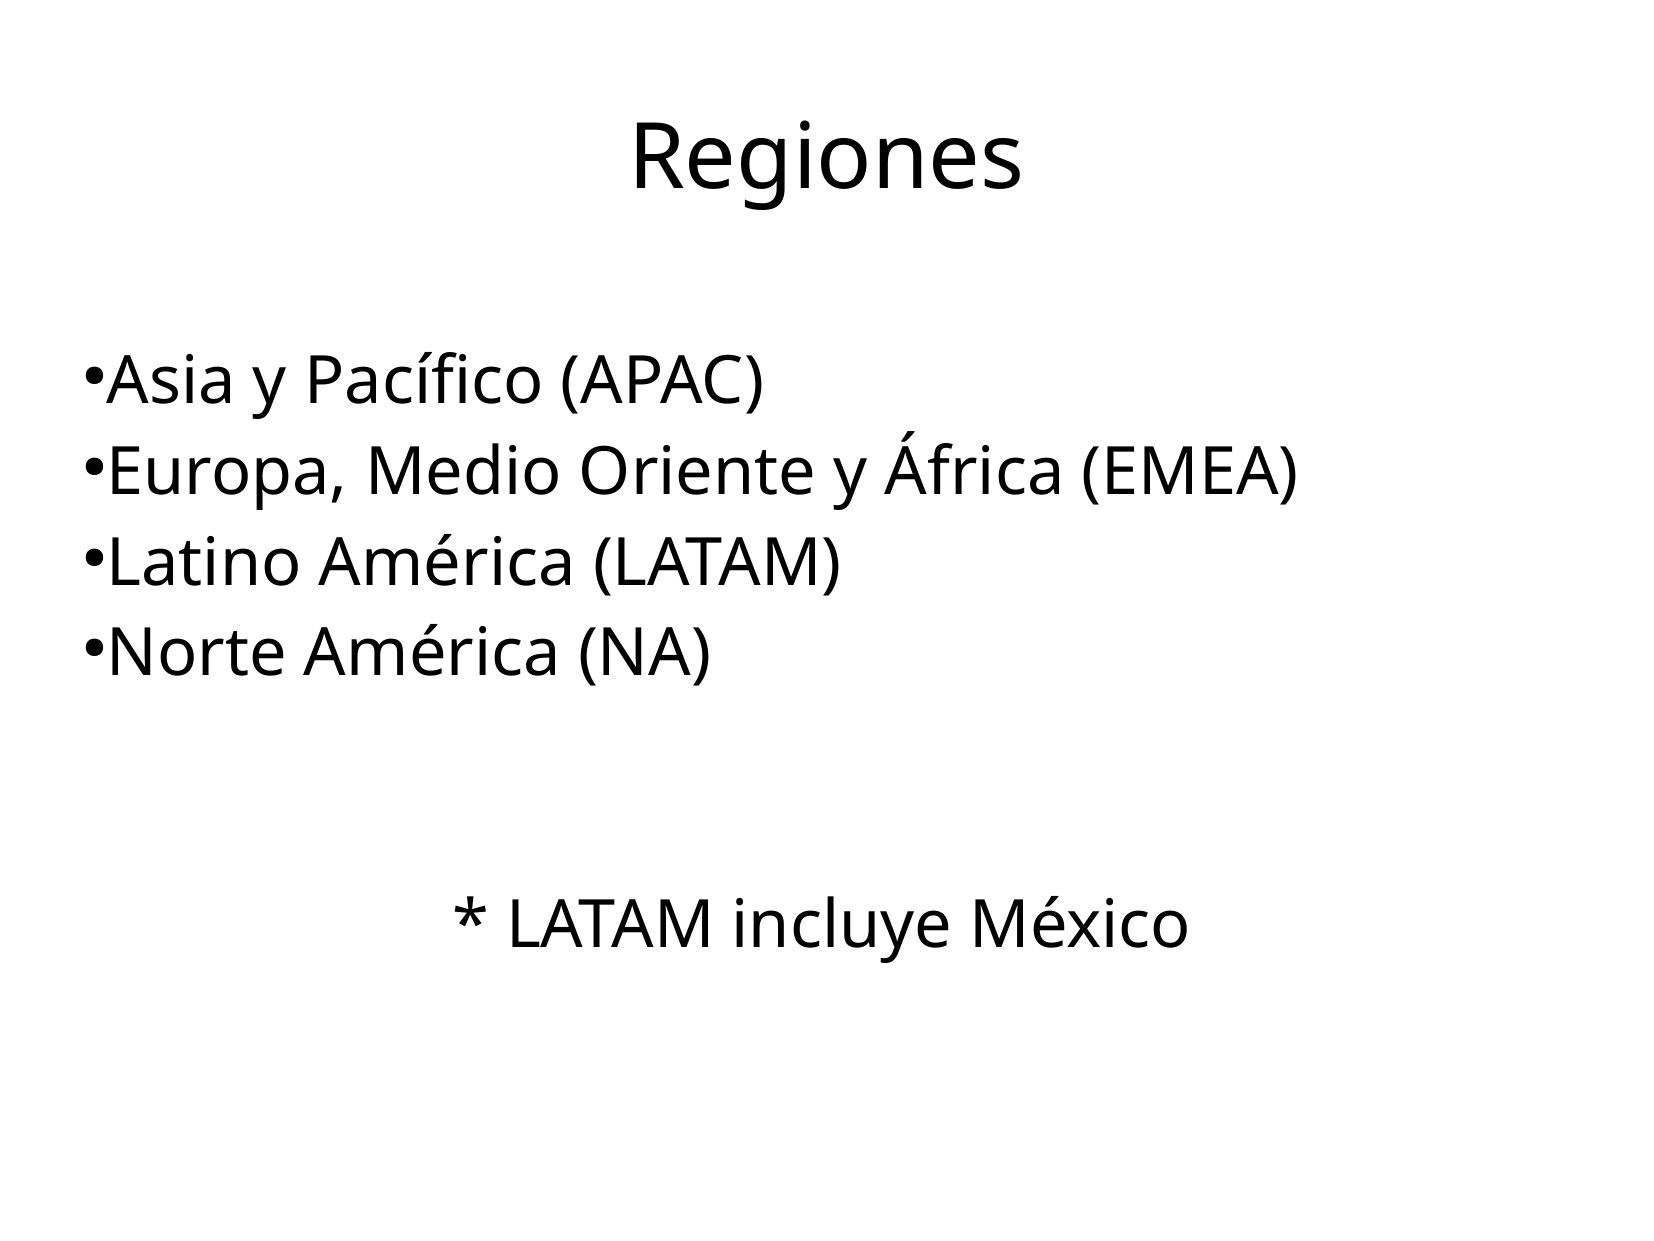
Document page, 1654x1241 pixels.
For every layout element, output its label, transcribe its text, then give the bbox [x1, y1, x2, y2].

subtitle Asia y Pacífico (APAC) Europa, Medio Oriente y África (EMEA) Latino América (LATAM) Norte América (NA) * LATAM incluye México [82, 290, 1538, 1010]
title Regiones [82, 49, 1571, 257]
